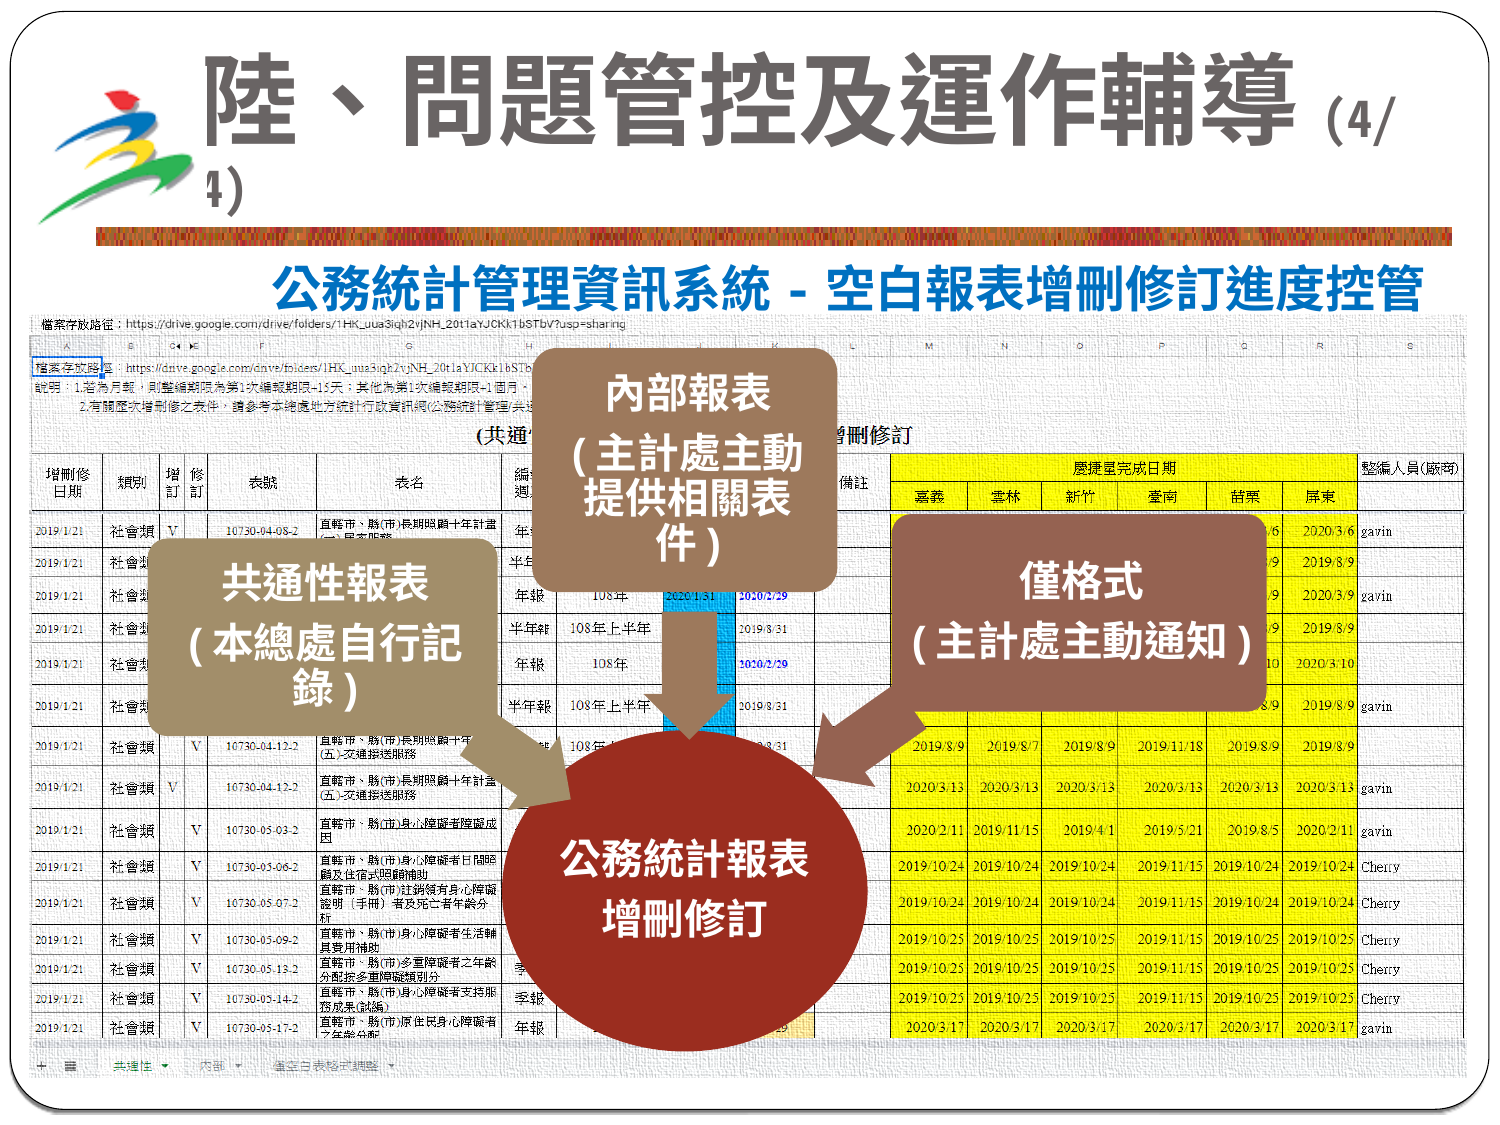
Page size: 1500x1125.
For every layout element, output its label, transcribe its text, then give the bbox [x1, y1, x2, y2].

picture [21, 66, 1452, 266]
picture [29, 314, 1467, 1078]
text_box [459, 714, 571, 811]
text_box [643, 611, 736, 740]
text_box 僅格式 (主計處主動通知) [891, 514, 1267, 712]
text_box 公務統計報表 增刪修訂 [501, 730, 868, 1052]
text_box 共通性報表 (本總處自行記錄) [147, 538, 498, 737]
text_box [811, 686, 927, 788]
title 陸、問題管控及運作輔導(4/4) [183, 45, 1459, 233]
text_box 公務統計管理資訊系統-空白報表增刪修訂進度控管 [256, 250, 1441, 326]
text_box 內部報表 (主計處主動提供相關表件) [532, 348, 838, 593]
